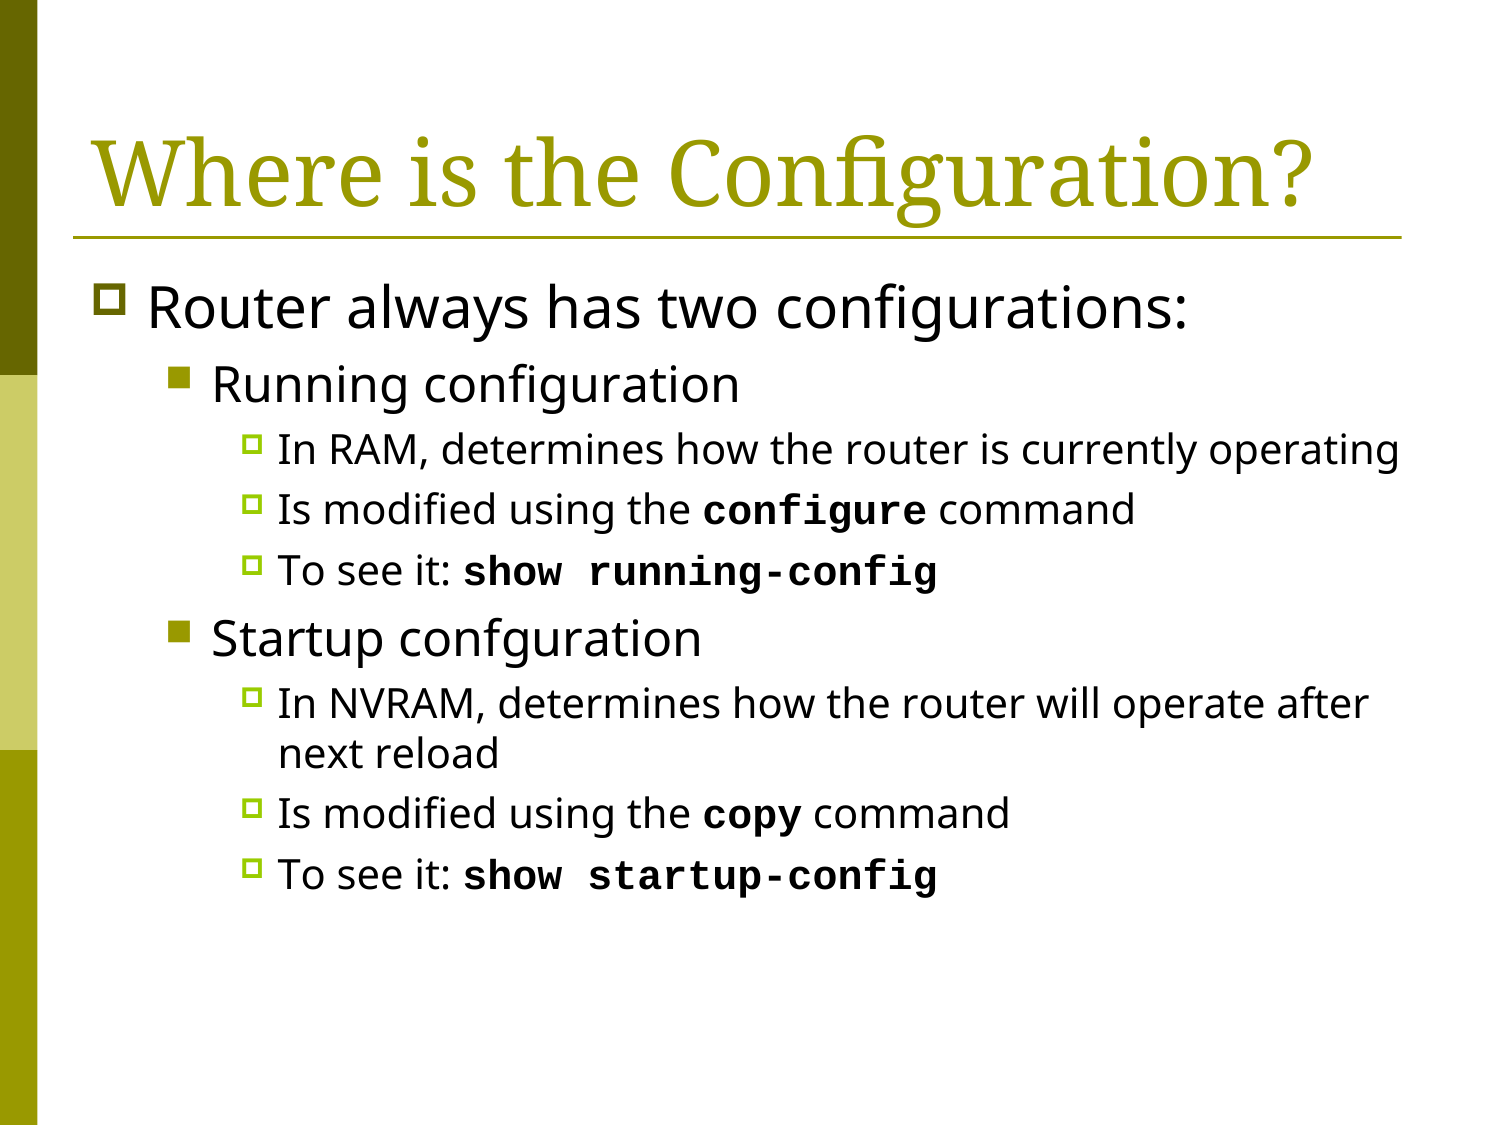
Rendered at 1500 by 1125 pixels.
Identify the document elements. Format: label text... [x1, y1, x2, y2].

title Where is the Configuration? [75, 45, 1426, 233]
list Router always has two configurations: Running configuration In RAM, determines how the router is currently operating Is modified using the configure command To see it: show running-config Startup confguration In NVRAM, determines how the router will operate after next reload Is modified using the copy command To see it: show startup-config [75, 262, 1426, 1006]
